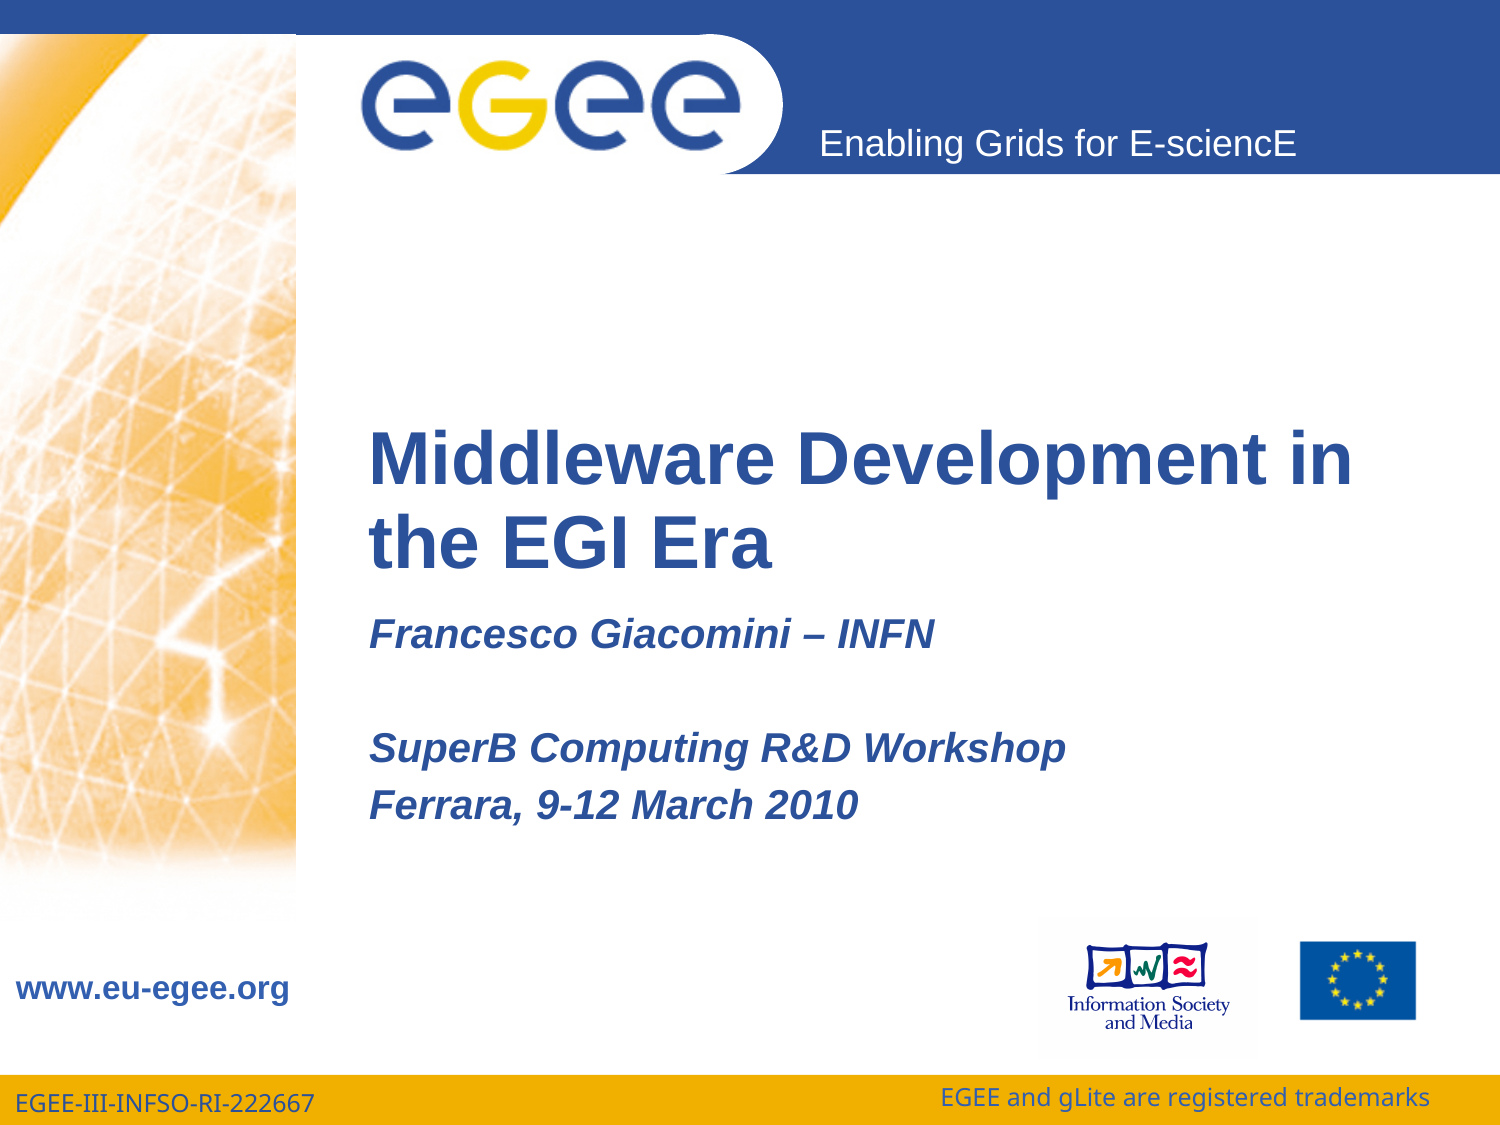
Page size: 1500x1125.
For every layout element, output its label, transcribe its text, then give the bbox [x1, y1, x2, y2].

subtitle Francesco Giacomini – INFN SuperB Computing R&D Workshop Ferrara, 9-12 March 2010 [354, 603, 1424, 836]
picture [355, 56, 748, 154]
title Middleware Development in the EGI Era [353, 409, 1423, 593]
picture [0, 34, 296, 921]
picture [1291, 934, 1424, 1028]
picture [1038, 917, 1258, 1059]
